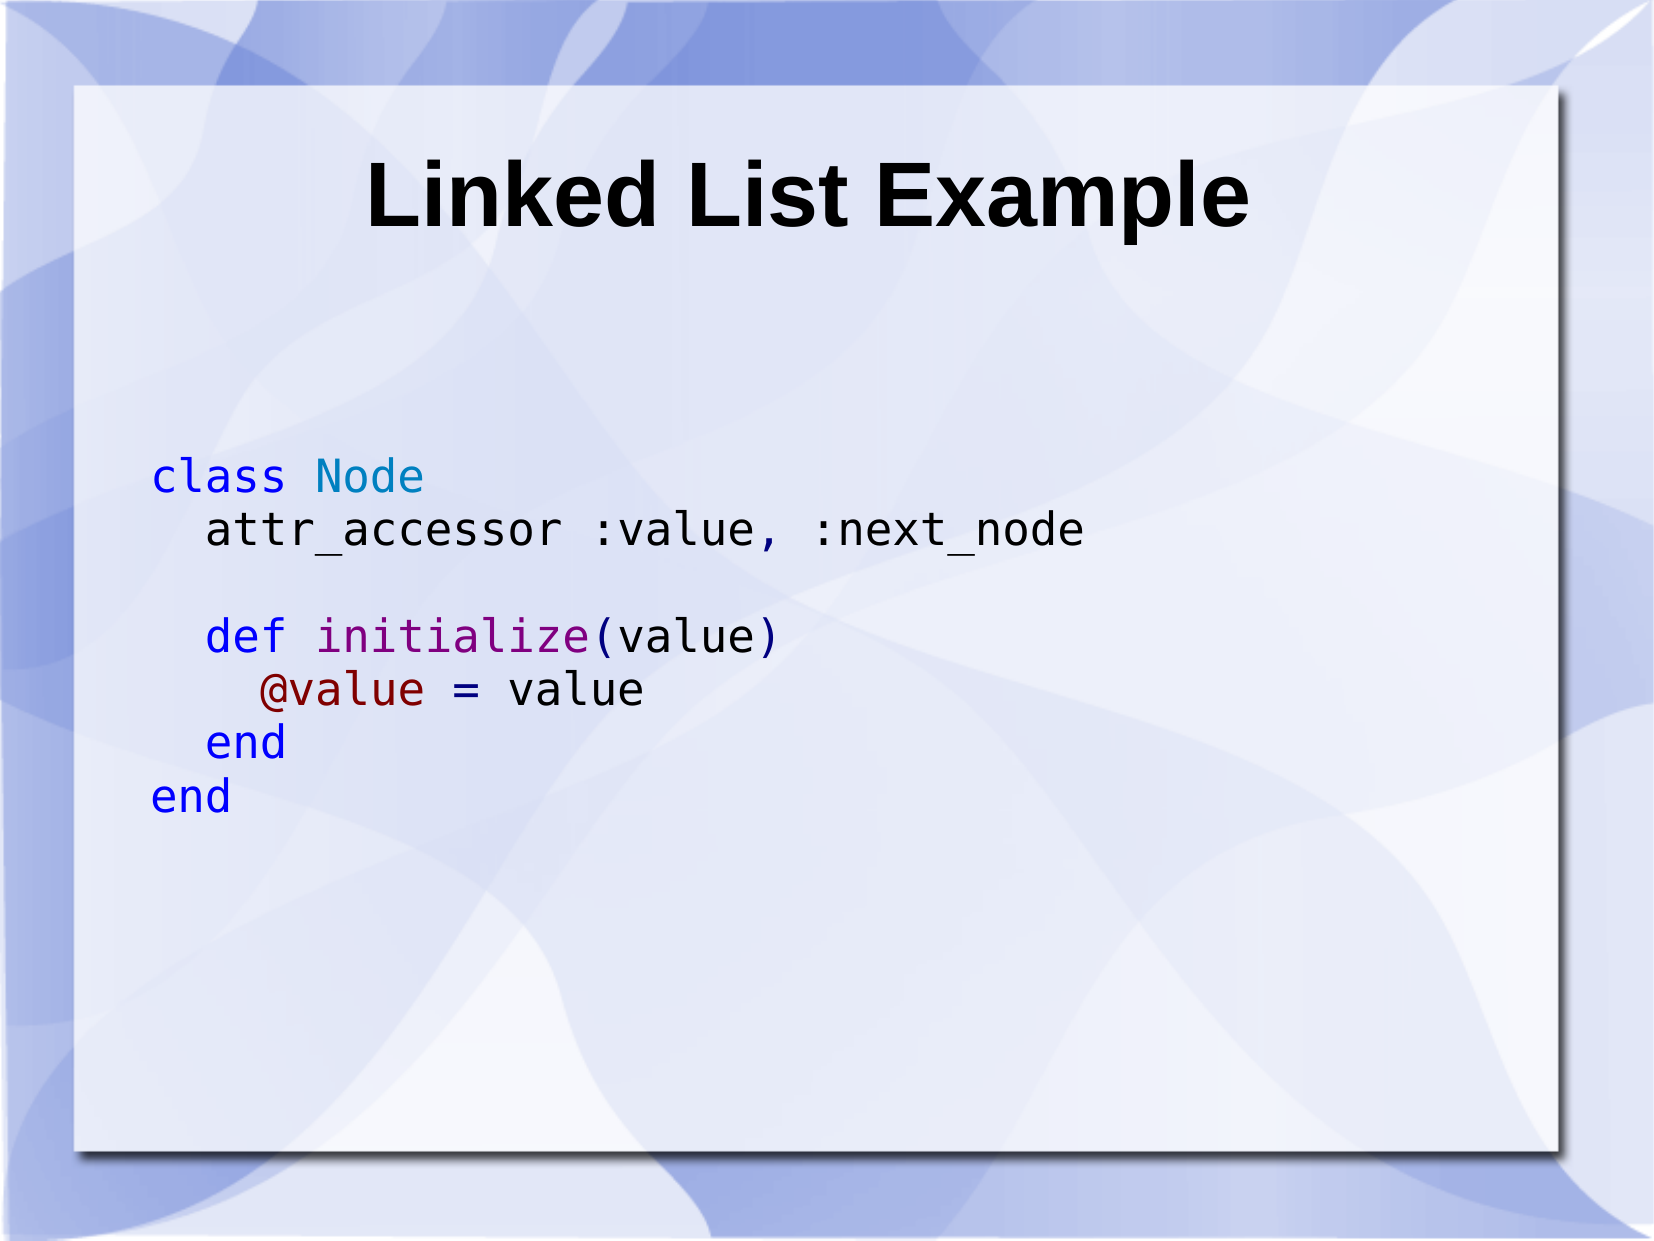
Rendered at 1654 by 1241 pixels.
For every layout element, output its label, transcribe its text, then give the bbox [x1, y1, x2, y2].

picture [0, 0, 1654, 1241]
title Linked List Example [82, 90, 1536, 298]
text_box class Node attr_accessor :value, :next_node def initialize(value) @value = value end end [150, 450, 1388, 823]
